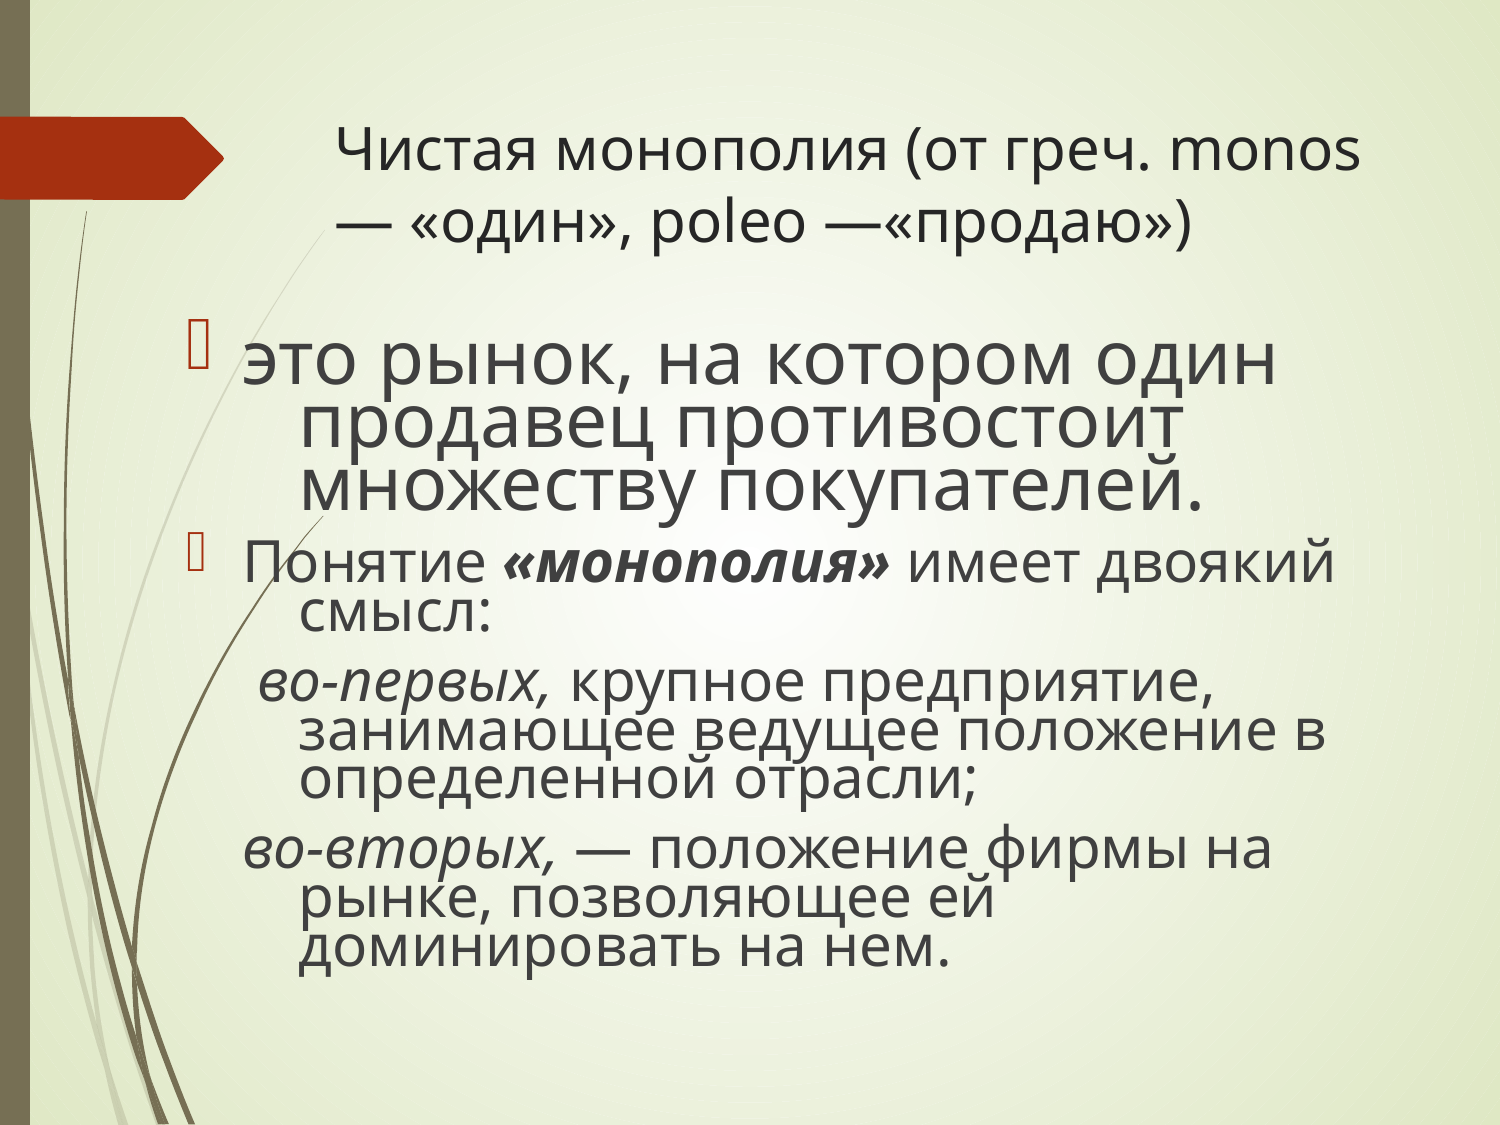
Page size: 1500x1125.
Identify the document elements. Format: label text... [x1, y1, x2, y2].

list это рынок, на котором один продавец противостоит множеству покупателей. Понятие «монополия» имеет двоякий смысл: во-первых, крупное предприятие, занимающее ведущее положение в определенной отрасли; во-вторых, — положение фирмы на рынке, позволяющее ей доминировать на нем. [171, 326, 1409, 1002]
title Чистая монополия (от греч. monos — «один», poleo —«продаю») [319, 102, 1400, 313]
